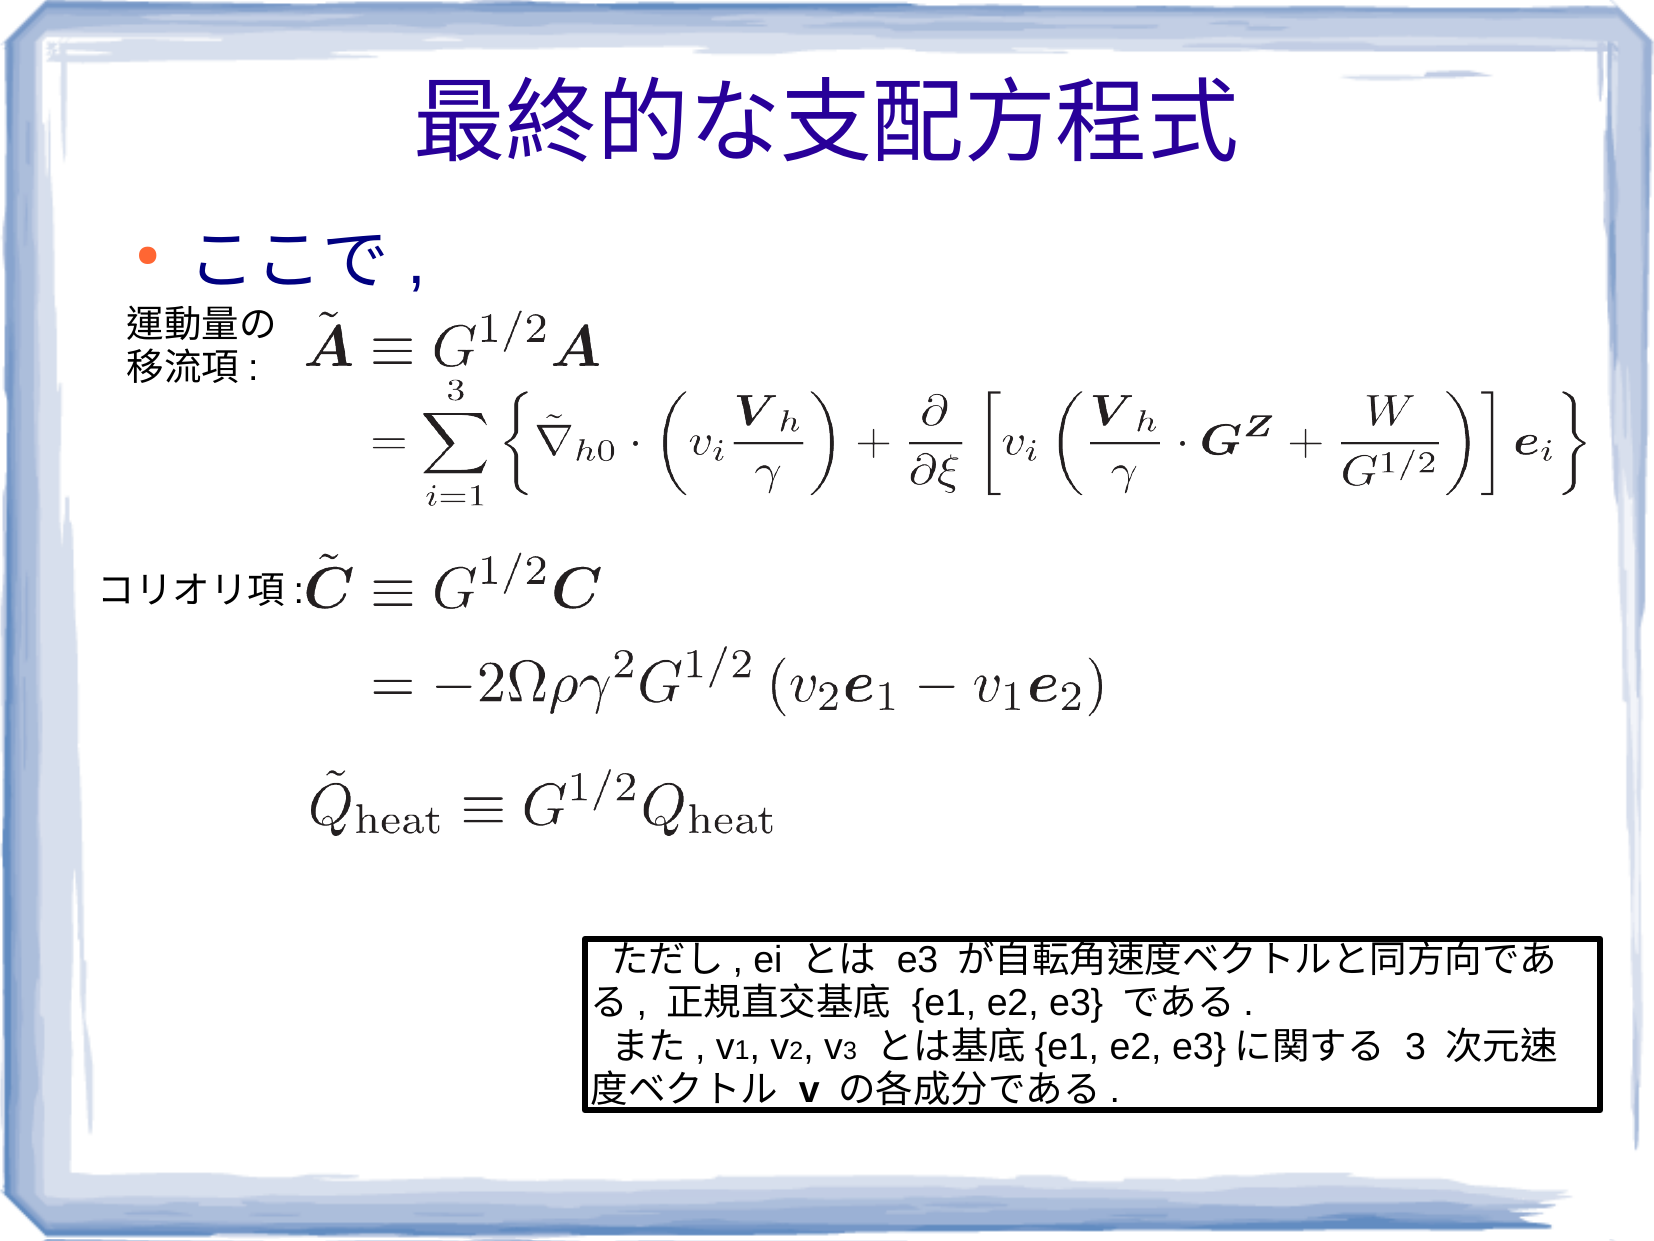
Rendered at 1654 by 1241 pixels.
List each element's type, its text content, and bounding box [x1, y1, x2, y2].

text_box ただし, ei とは e3 が自転角速度ベクトルと同方向である, 正規直交基底 {e1, e2, e3} である. また, v1, v2, v3 とは基底{e1, e2, e3}に関する 3 次元速度ベクトル v の各成分である. [584, 938, 1601, 1111]
picture [0, 0, 1654, 1241]
text_box 運動量の 移流項: [112, 295, 420, 398]
title 最終的な支配方程式 [82, 49, 1571, 189]
list ここで, [118, 212, 1571, 377]
list ここで, [118, 398, 1571, 1120]
text_box コリオリ項: [82, 561, 390, 620]
